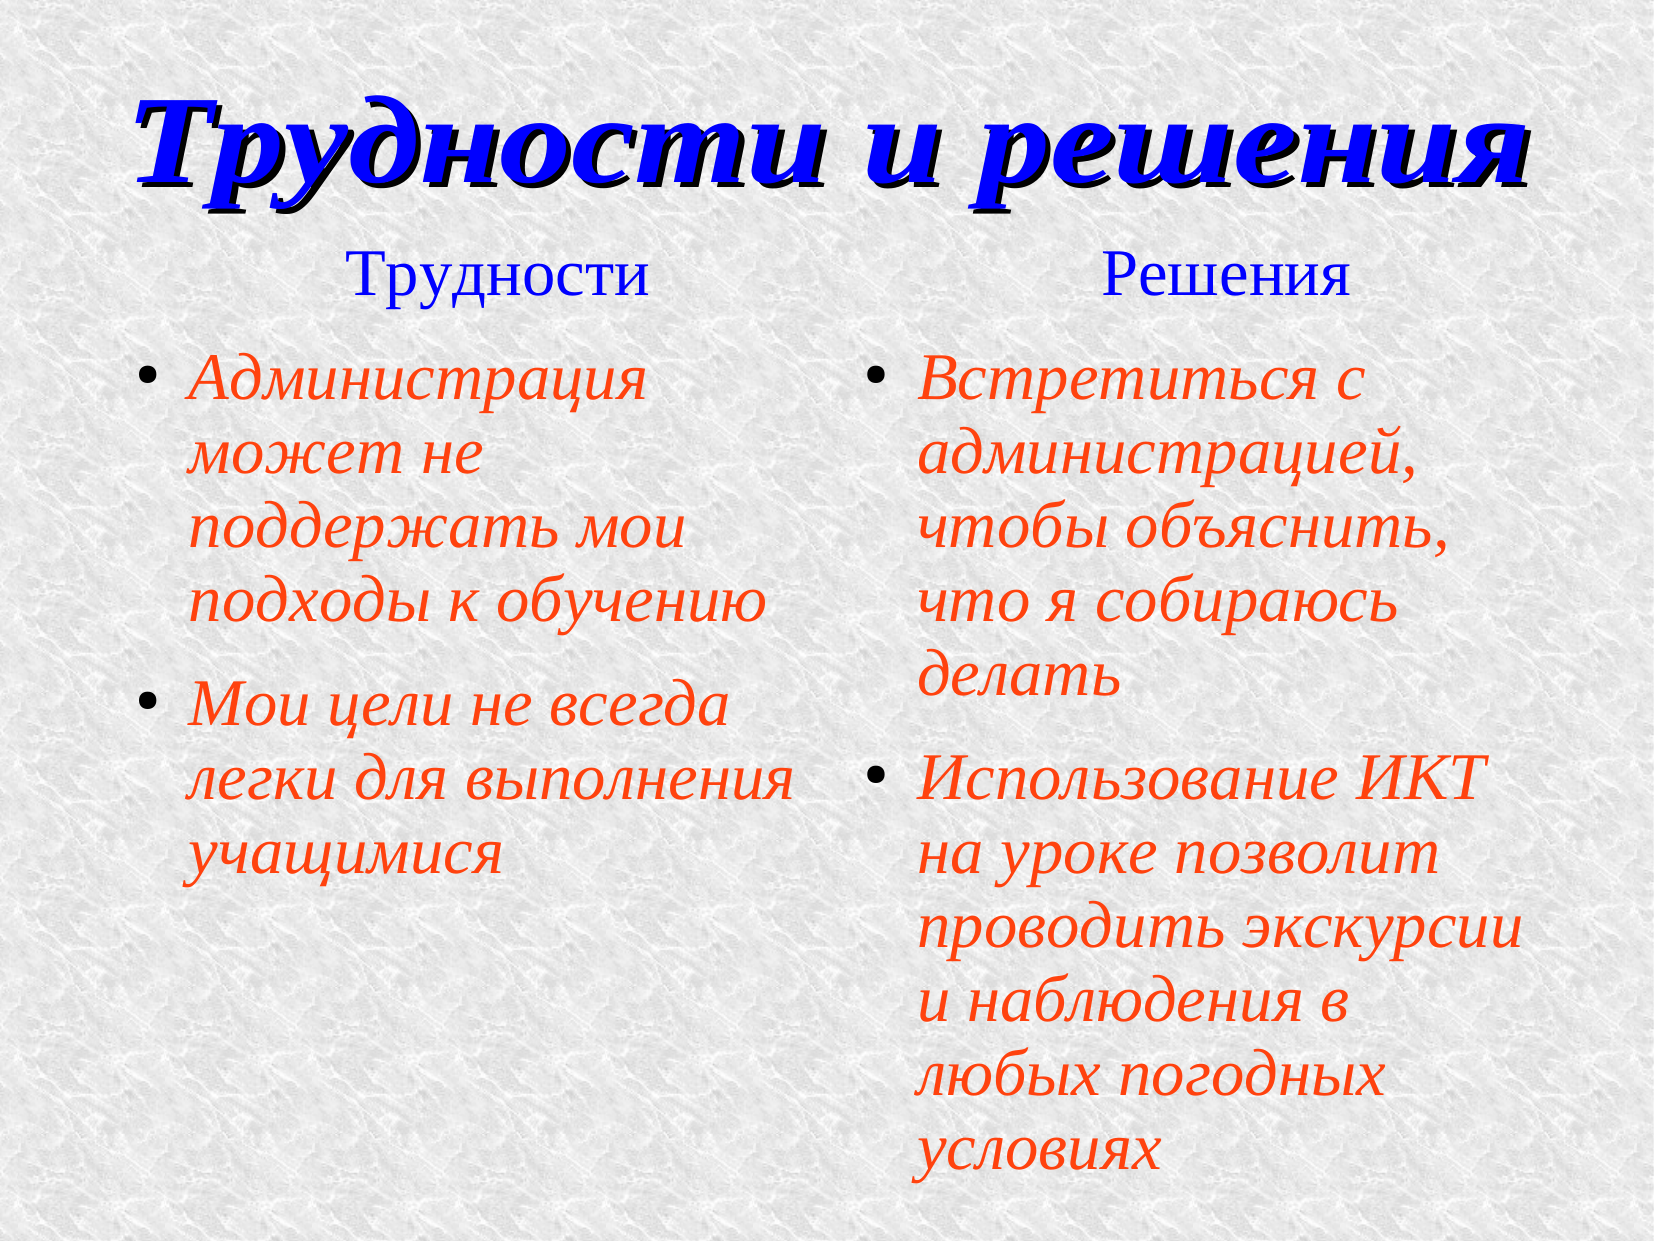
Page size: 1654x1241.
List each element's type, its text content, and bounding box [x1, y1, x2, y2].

list Решения Встретиться с администрацией, чтобы объяснить, что я собираюсь делать Использование ИКТ на уроке позволит проводить экскурсии и наблюдения в любых погодных условиях [846, 236, 1536, 1184]
list Трудности Администрация может не поддержать мои подходы к обучению Мои цели не всегда легки для выполнения учащимися [118, 236, 808, 1105]
picture [0, 0, 1654, 1241]
title Трудности и решения [121, 43, 1536, 237]
